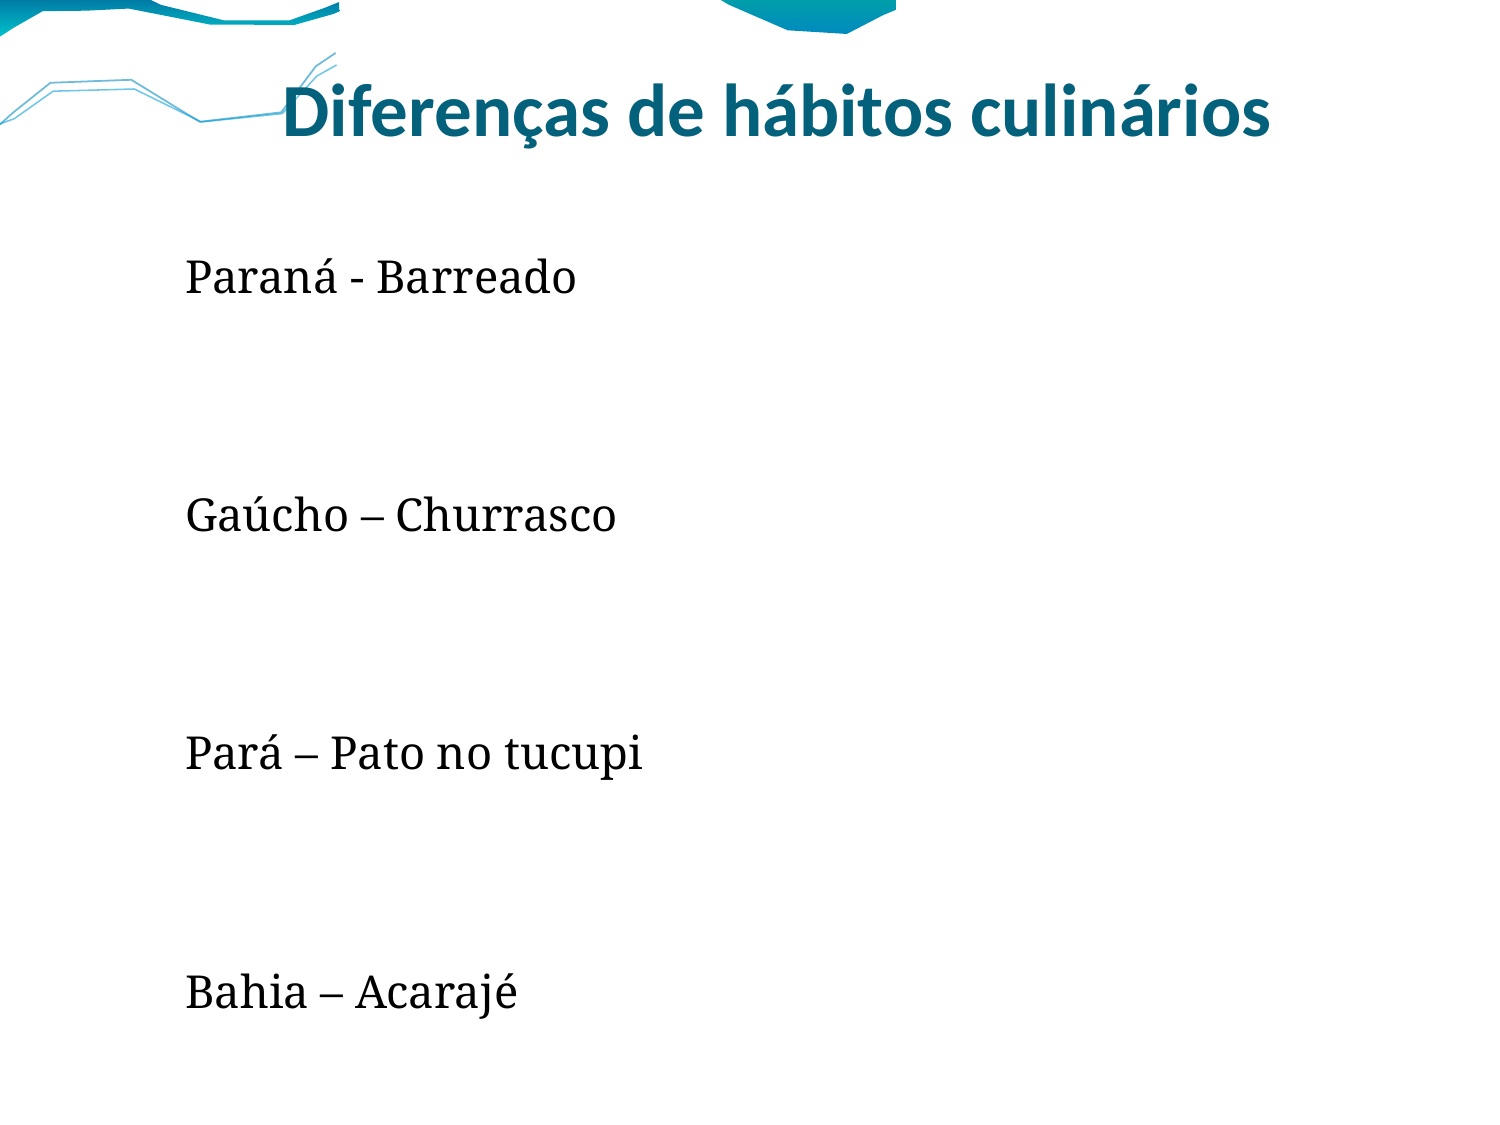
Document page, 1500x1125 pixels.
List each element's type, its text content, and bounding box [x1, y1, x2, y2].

list Paraná - Barreado Gaúcho – Churrasco Pará – Pato no tucupi Bahia – Acarajé [171, 240, 1447, 1029]
title Diferenças de hábitos culinários [130, 54, 1425, 176]
